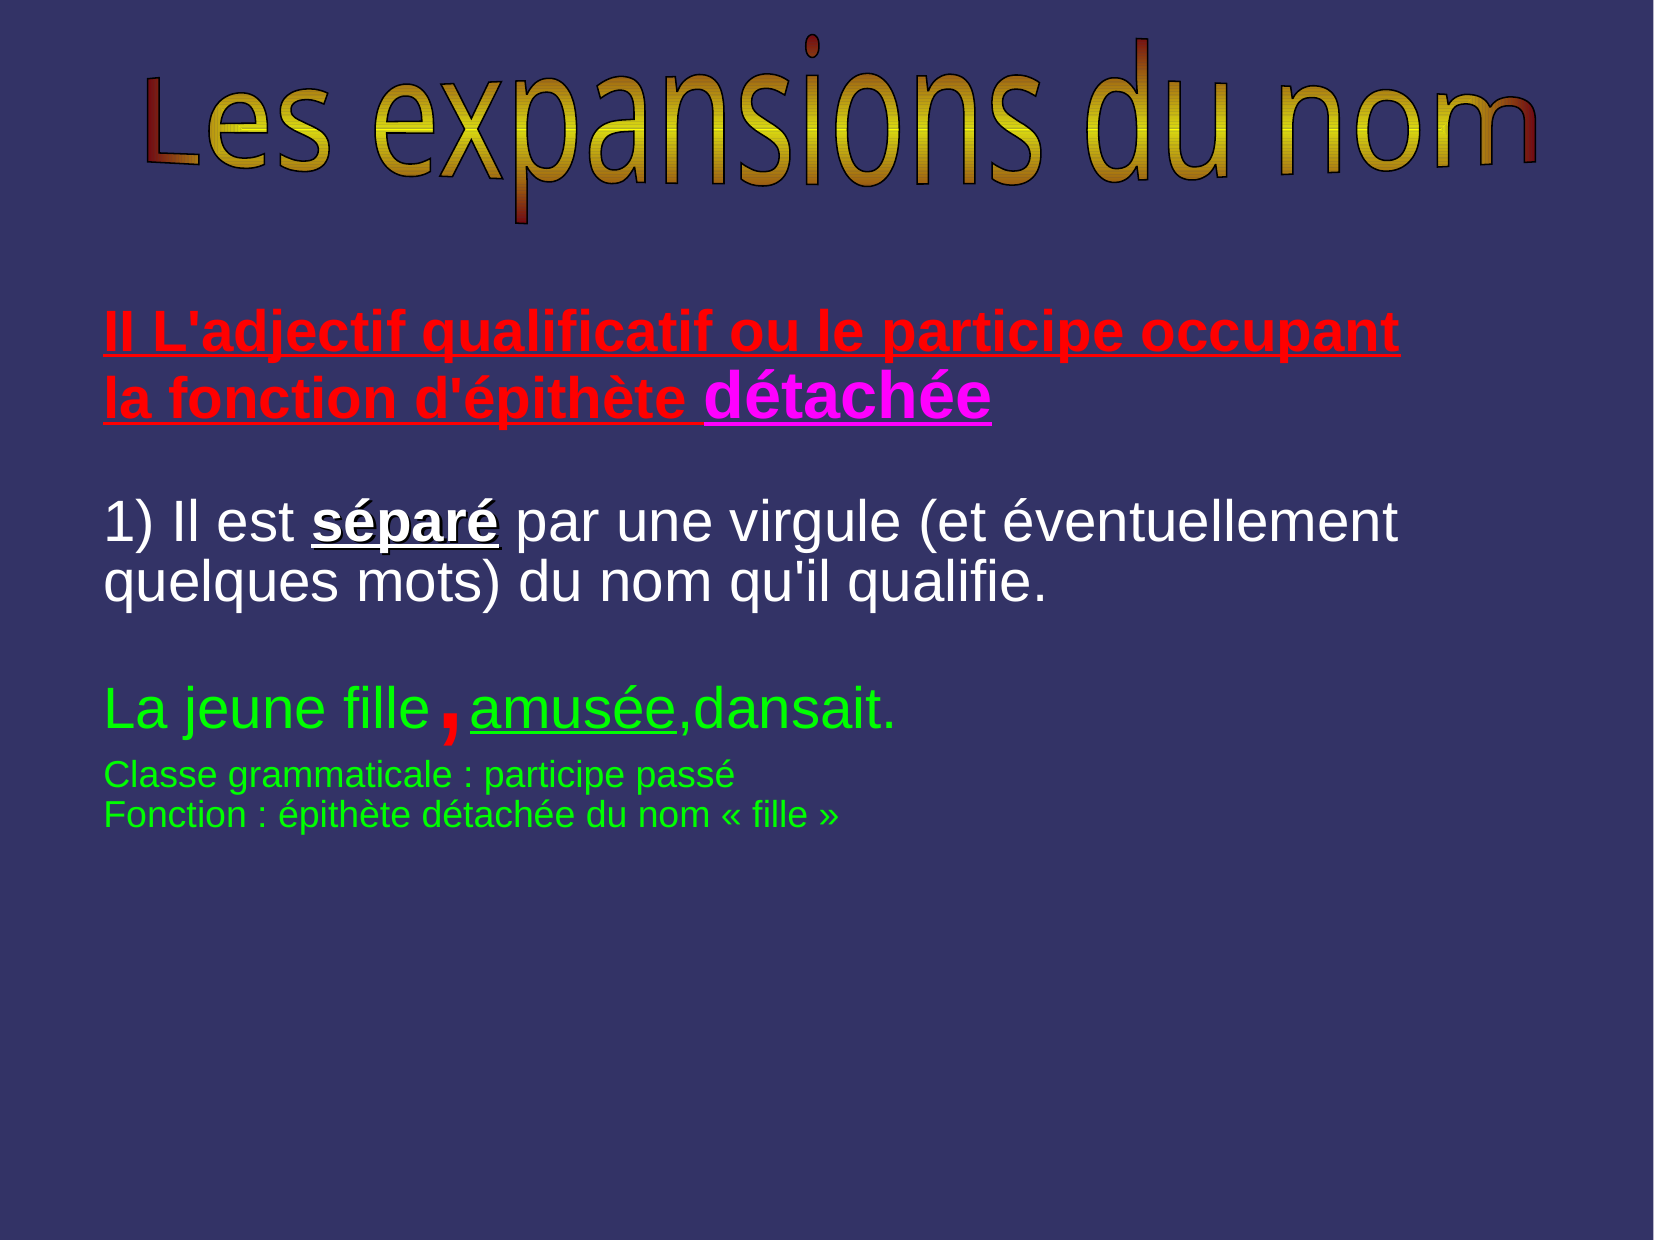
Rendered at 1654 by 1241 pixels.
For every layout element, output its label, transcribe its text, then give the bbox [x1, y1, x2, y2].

text_box Les expansions du nom [1356, 89, 1420, 172]
text_box Les expansions du nom [1168, 81, 1227, 180]
text_box Les expansions du nom [1437, 93, 1536, 168]
text_box Les expansions du nom [991, 75, 1041, 186]
text_box Les expansions du nom [515, 78, 577, 224]
text_box Les expansions du nom [280, 88, 330, 172]
text_box Les expansions du nom [439, 81, 503, 179]
text_box Les expansions du nom [208, 92, 268, 169]
text_box Les expansions du nom [1086, 38, 1148, 183]
text_box II L'adjectif qualificatif ou le participe occupant la fonction d'épithète détachée 1) Il est séparé par une virgule (et éventuellement quelques mots) du nom qu'il qualifie. La jeune fille,amusée,dansait. Classe grammaticale : participe passé Fonction : épithète détachée du nom « fille » [88, 295, 1447, 971]
text_box Les expansions du nom [917, 74, 975, 185]
text_box Les expansions du nom [666, 74, 725, 184]
text_box Les expansions du nom [1281, 85, 1340, 175]
text_box Les expansions du nom [835, 73, 900, 187]
text_box Les expansions du nom [741, 73, 790, 187]
text_box Les expansions du nom [375, 84, 434, 177]
text_box Les expansions du nom [589, 76, 646, 184]
text_box Les expansions du nom [806, 75, 818, 185]
text_box Les expansions du nom [147, 77, 199, 165]
